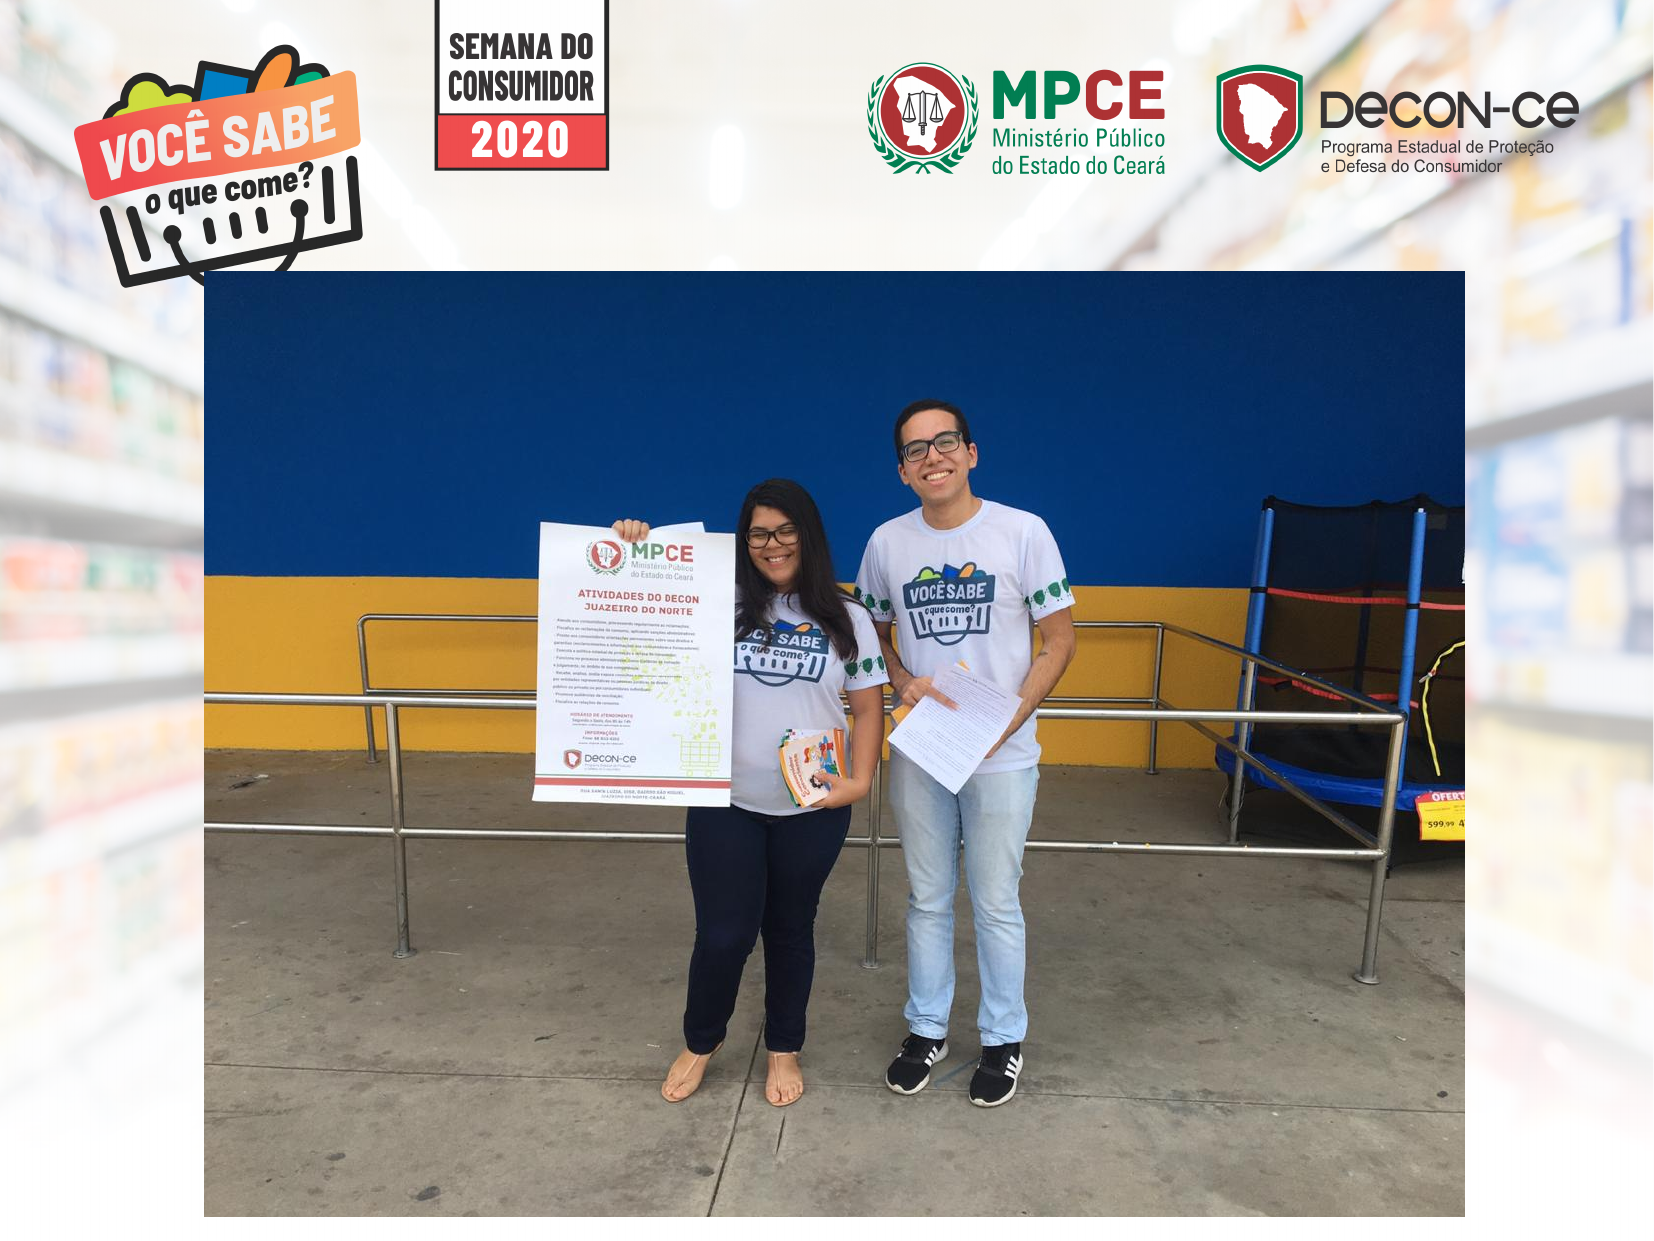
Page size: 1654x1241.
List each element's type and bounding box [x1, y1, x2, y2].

picture [204, 271, 1465, 1217]
